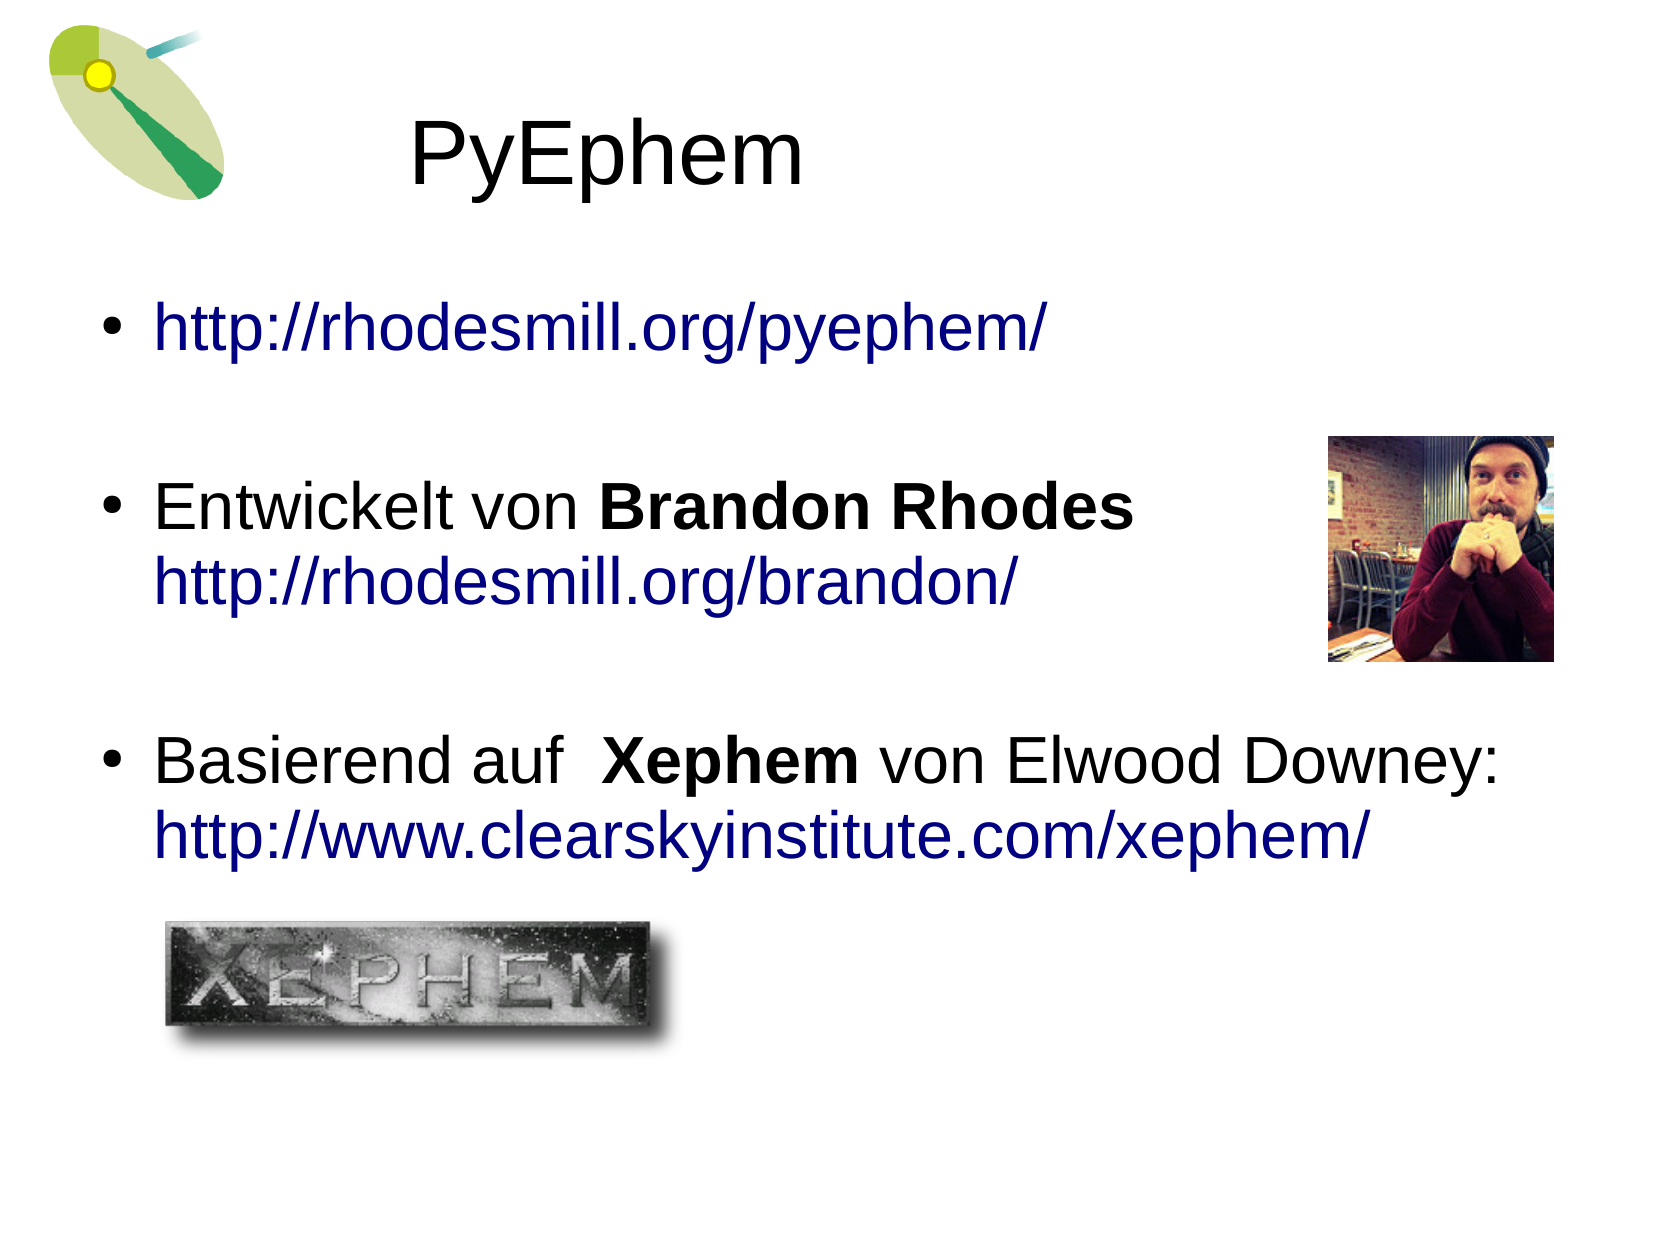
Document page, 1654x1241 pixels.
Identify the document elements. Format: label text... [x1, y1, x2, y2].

list http://rhodesmill.org/pyephem/ Entwickelt von Brandon Rhodes http://rhodesmill.org/brandon/ Basierend auf Xephem von Elwood Downey: http://www.clearskyinstitute.com/xephem/ [82, 290, 1571, 1010]
picture [47, 23, 225, 201]
picture [153, 909, 693, 1069]
title PyEphem [342, 49, 898, 257]
picture [1328, 436, 1554, 662]
